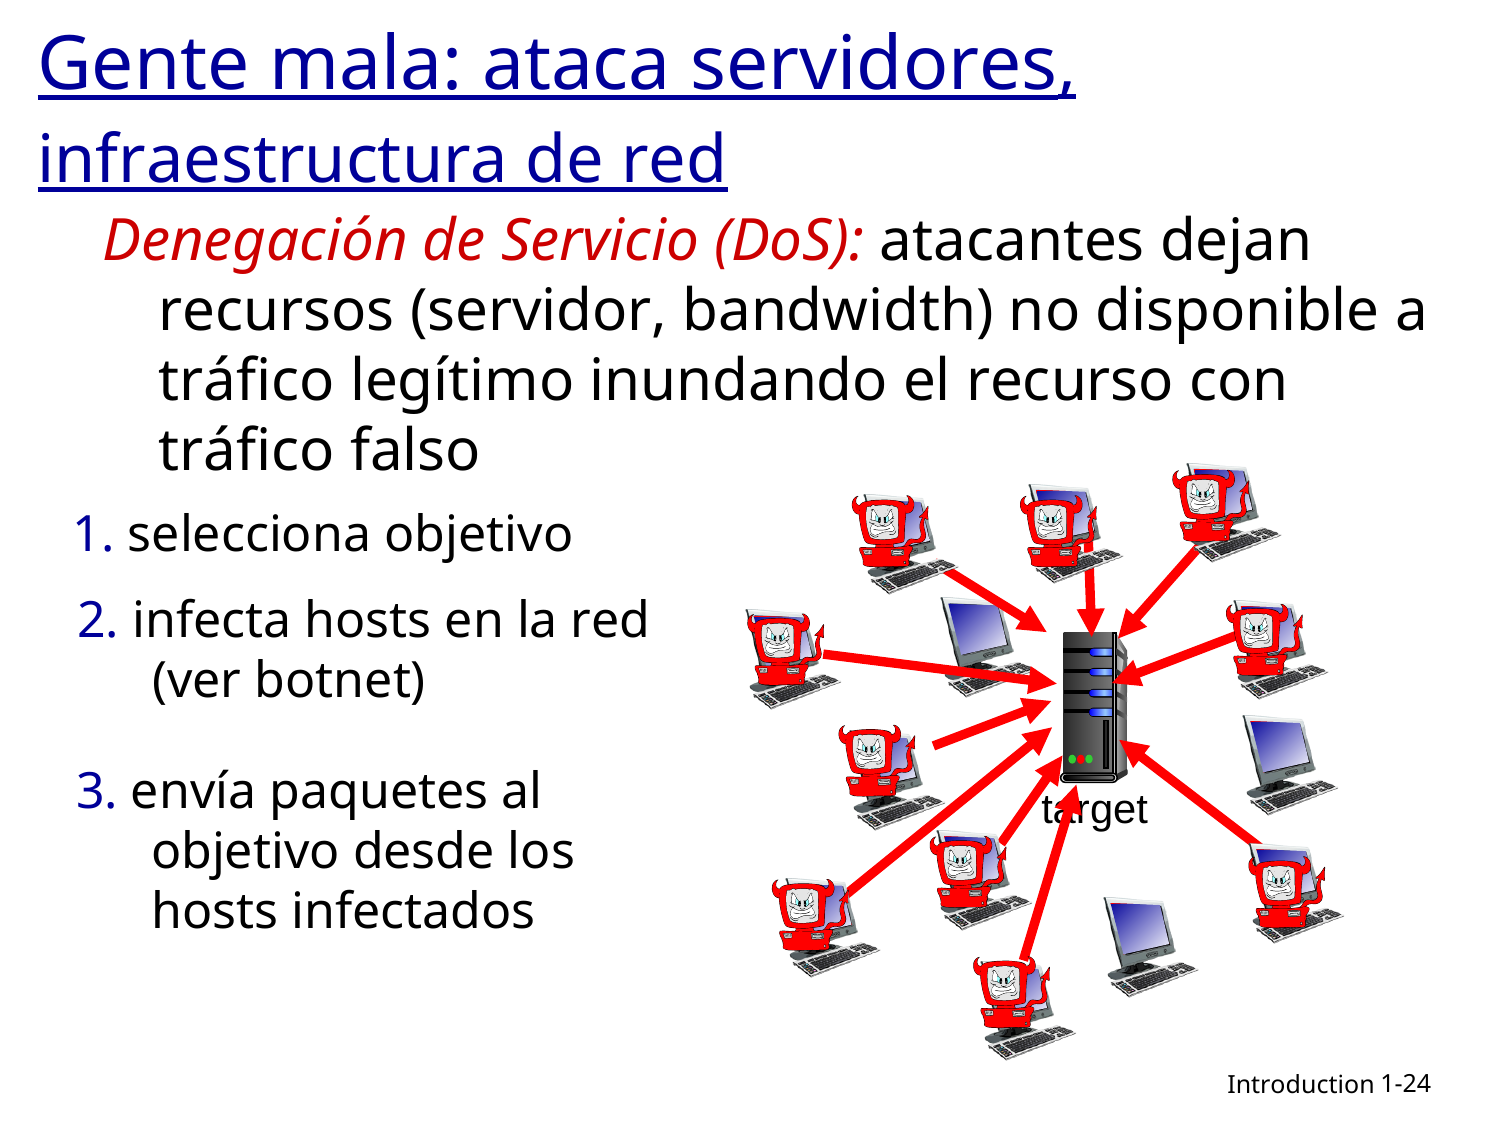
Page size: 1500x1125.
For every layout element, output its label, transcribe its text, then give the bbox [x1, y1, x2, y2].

title Gente mala: ataca servidores, infraestructura de red [37, 22, 1463, 189]
picture [1172, 458, 1304, 570]
text_box 1. selecciona objetivo [58, 494, 734, 582]
picture [1019, 479, 1146, 591]
text_box [1256, 849, 1307, 855]
text_box 1-<number> [1365, 1060, 1477, 1106]
picture [972, 955, 1099, 1068]
text_box 3. envía paquetes al objetivo desde los hosts infectados [61, 751, 737, 952]
text_box Introduction [914, 1060, 1390, 1109]
text_box [1035, 489, 1086, 494]
text_box 2. infecta hosts en la red (ver botnet) [62, 579, 686, 730]
picture [851, 489, 981, 602]
list Denegación de Servicio (DoS): atacantes dejan recursos (servidor, bandwidth) no disponible a tráfico legítimo inundando el recurso con tráfico falso [87, 195, 1463, 848]
picture [838, 724, 1055, 938]
picture [1239, 710, 1361, 823]
text_box [1110, 903, 1170, 955]
picture [1225, 595, 1351, 708]
picture [1100, 892, 1221, 1005]
picture [742, 604, 864, 717]
picture [1245, 838, 1367, 951]
text_box [1250, 721, 1310, 773]
picture [771, 873, 903, 985]
